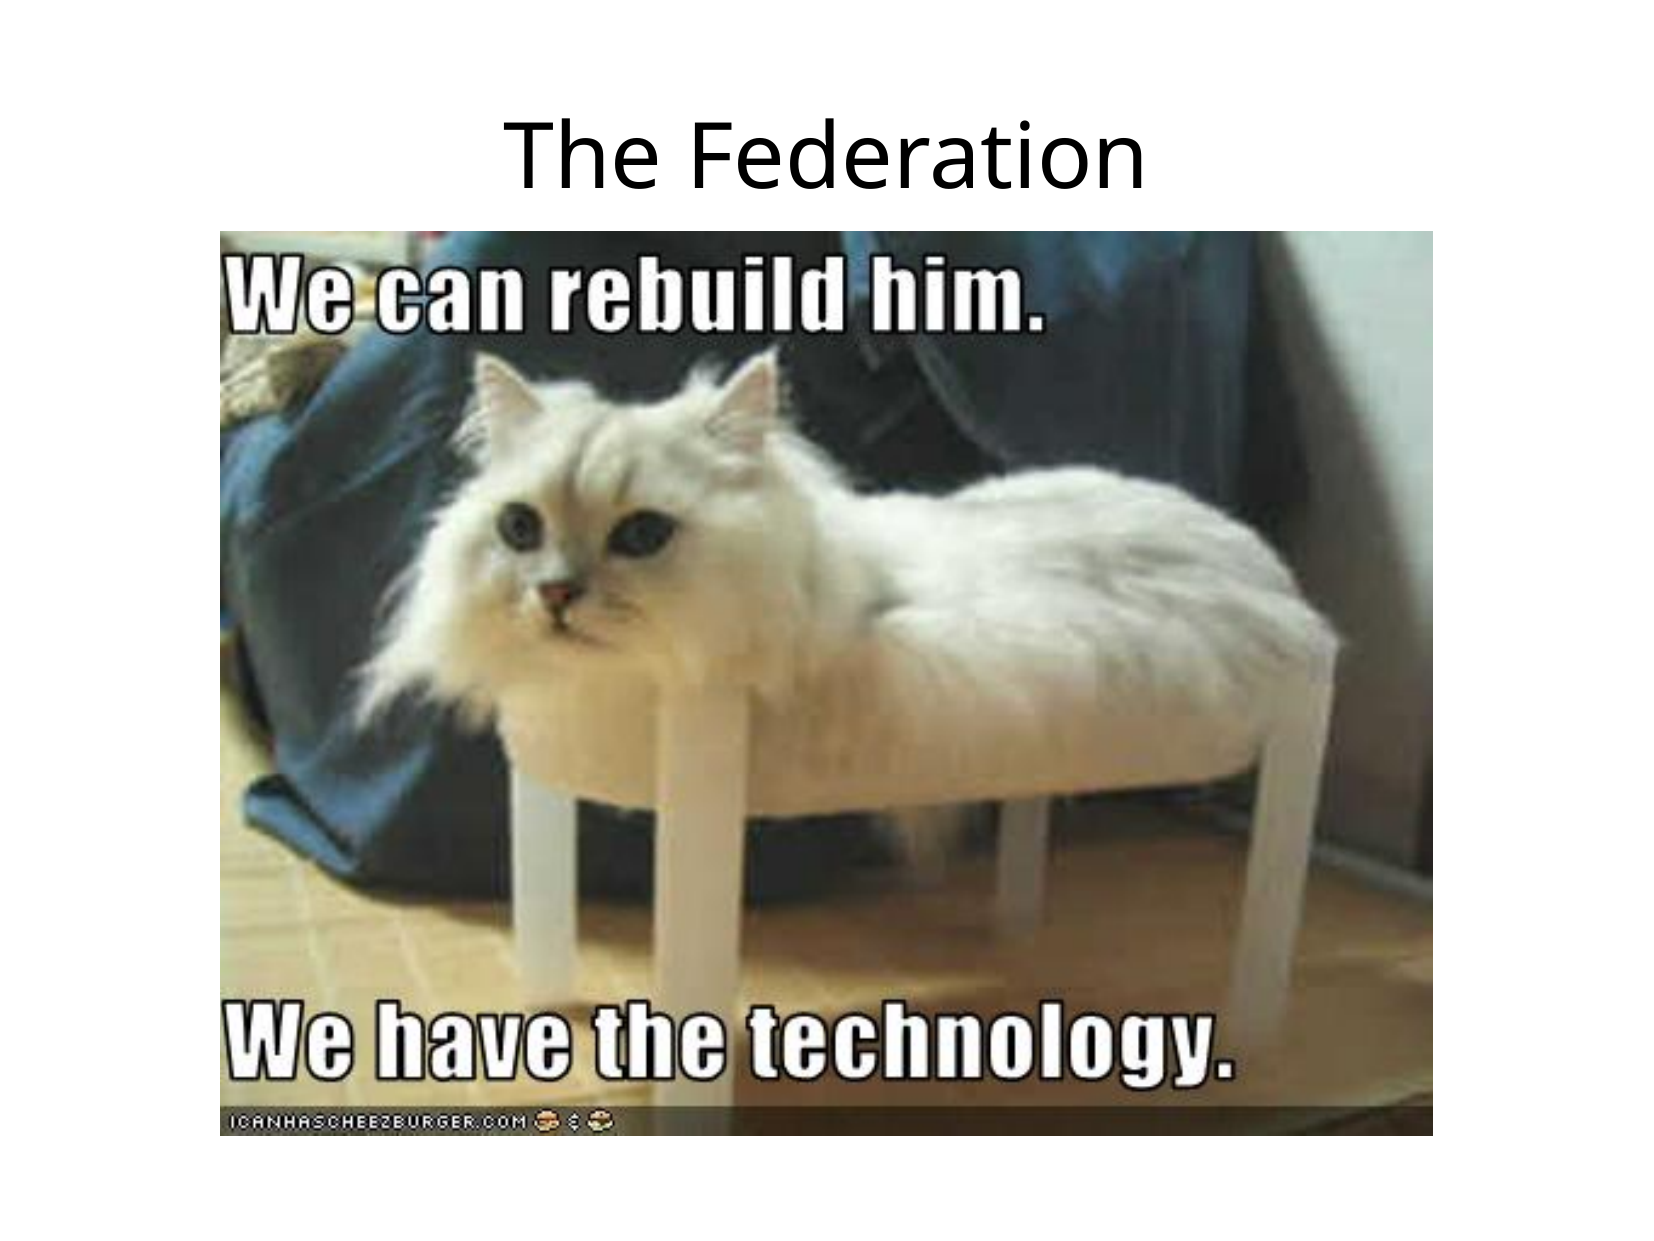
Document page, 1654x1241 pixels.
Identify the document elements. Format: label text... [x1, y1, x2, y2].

title The Federation [82, 49, 1571, 257]
picture [220, 231, 1433, 1136]
